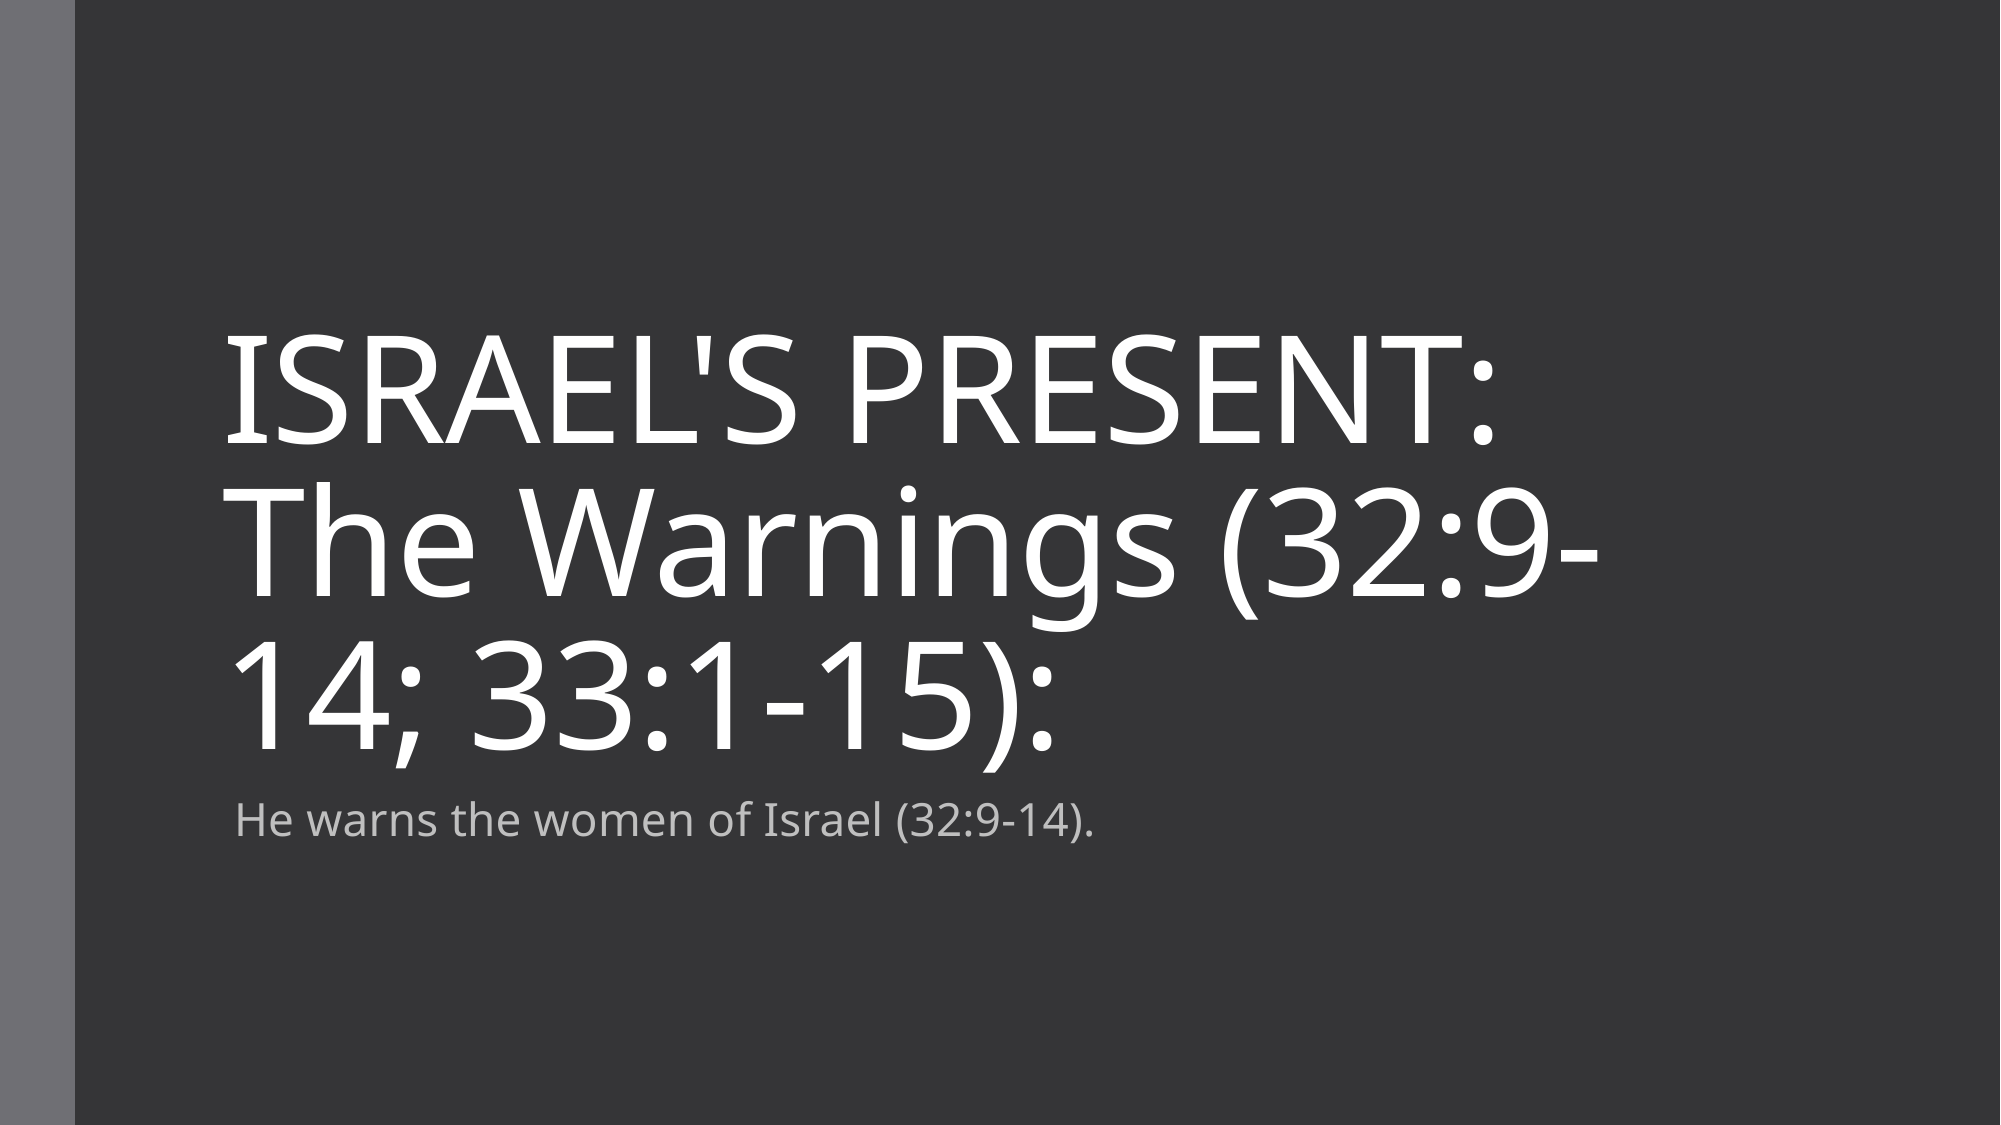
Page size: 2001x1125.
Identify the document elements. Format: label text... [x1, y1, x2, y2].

subtitle He warns the women of Israel (32:9-14). [206, 787, 1752, 1066]
title ISRAEL'S PRESENT: The Warnings (32:9-14; 33:1-15): [206, 124, 1752, 787]
